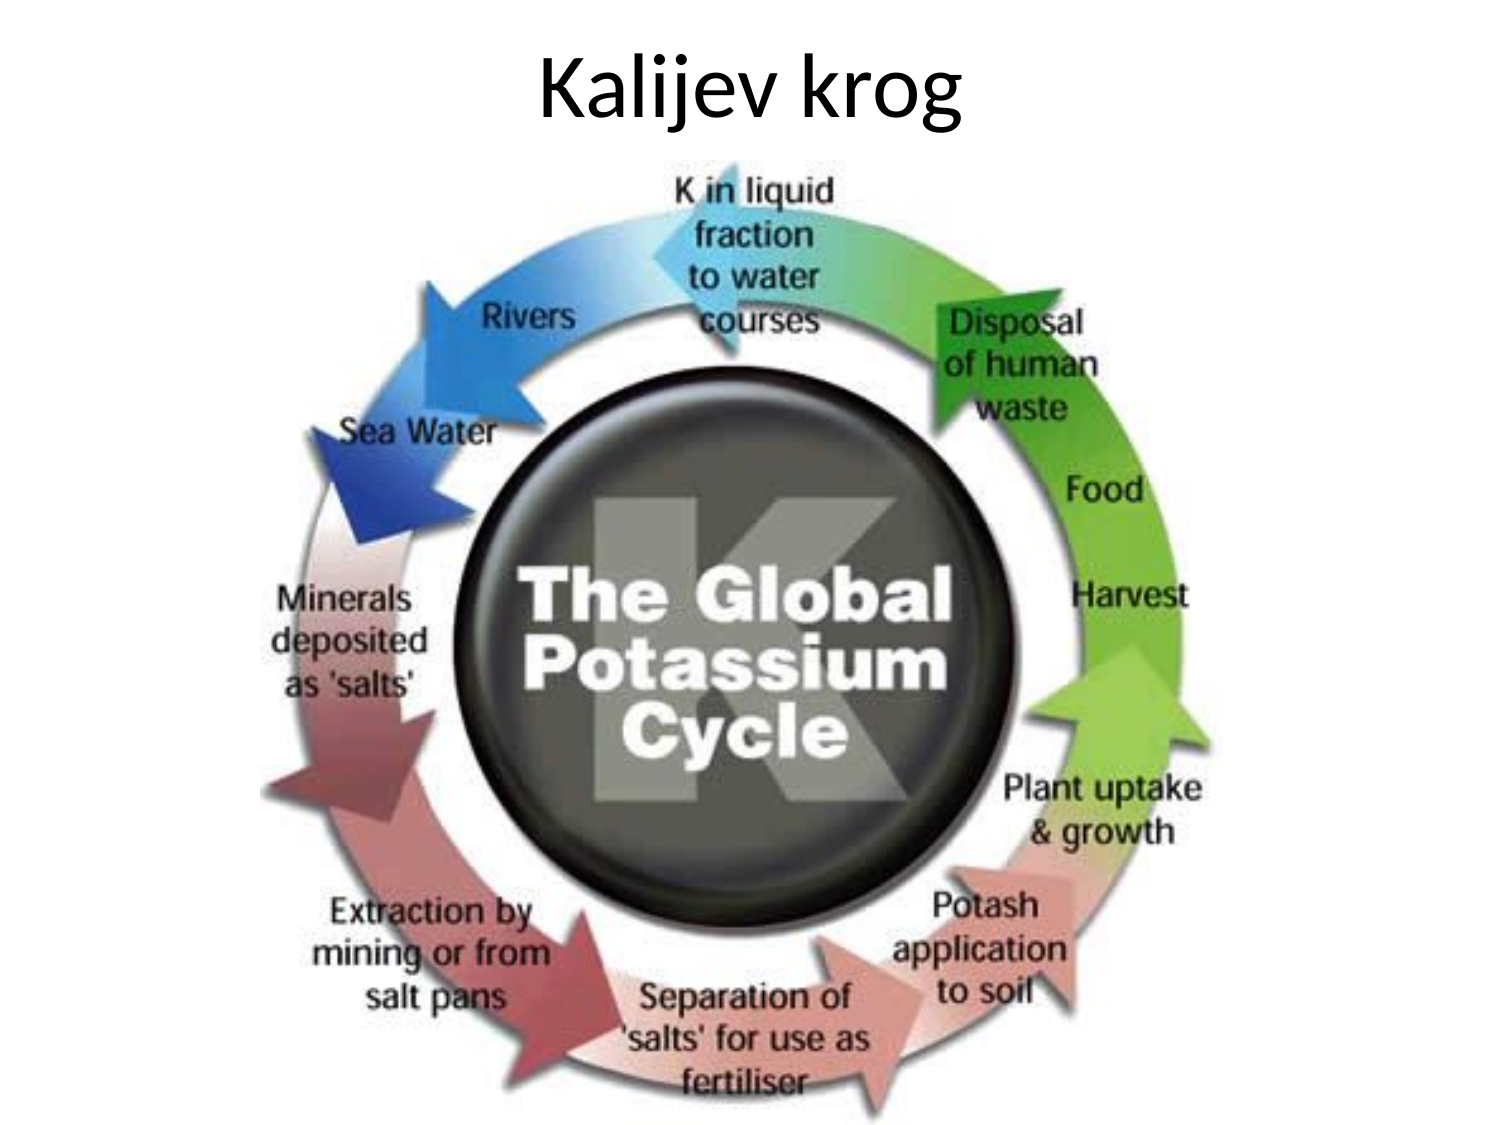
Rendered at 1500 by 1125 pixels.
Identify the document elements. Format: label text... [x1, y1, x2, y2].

picture [260, 160, 1223, 1125]
title Kalijev krog [76, 0, 1427, 161]
